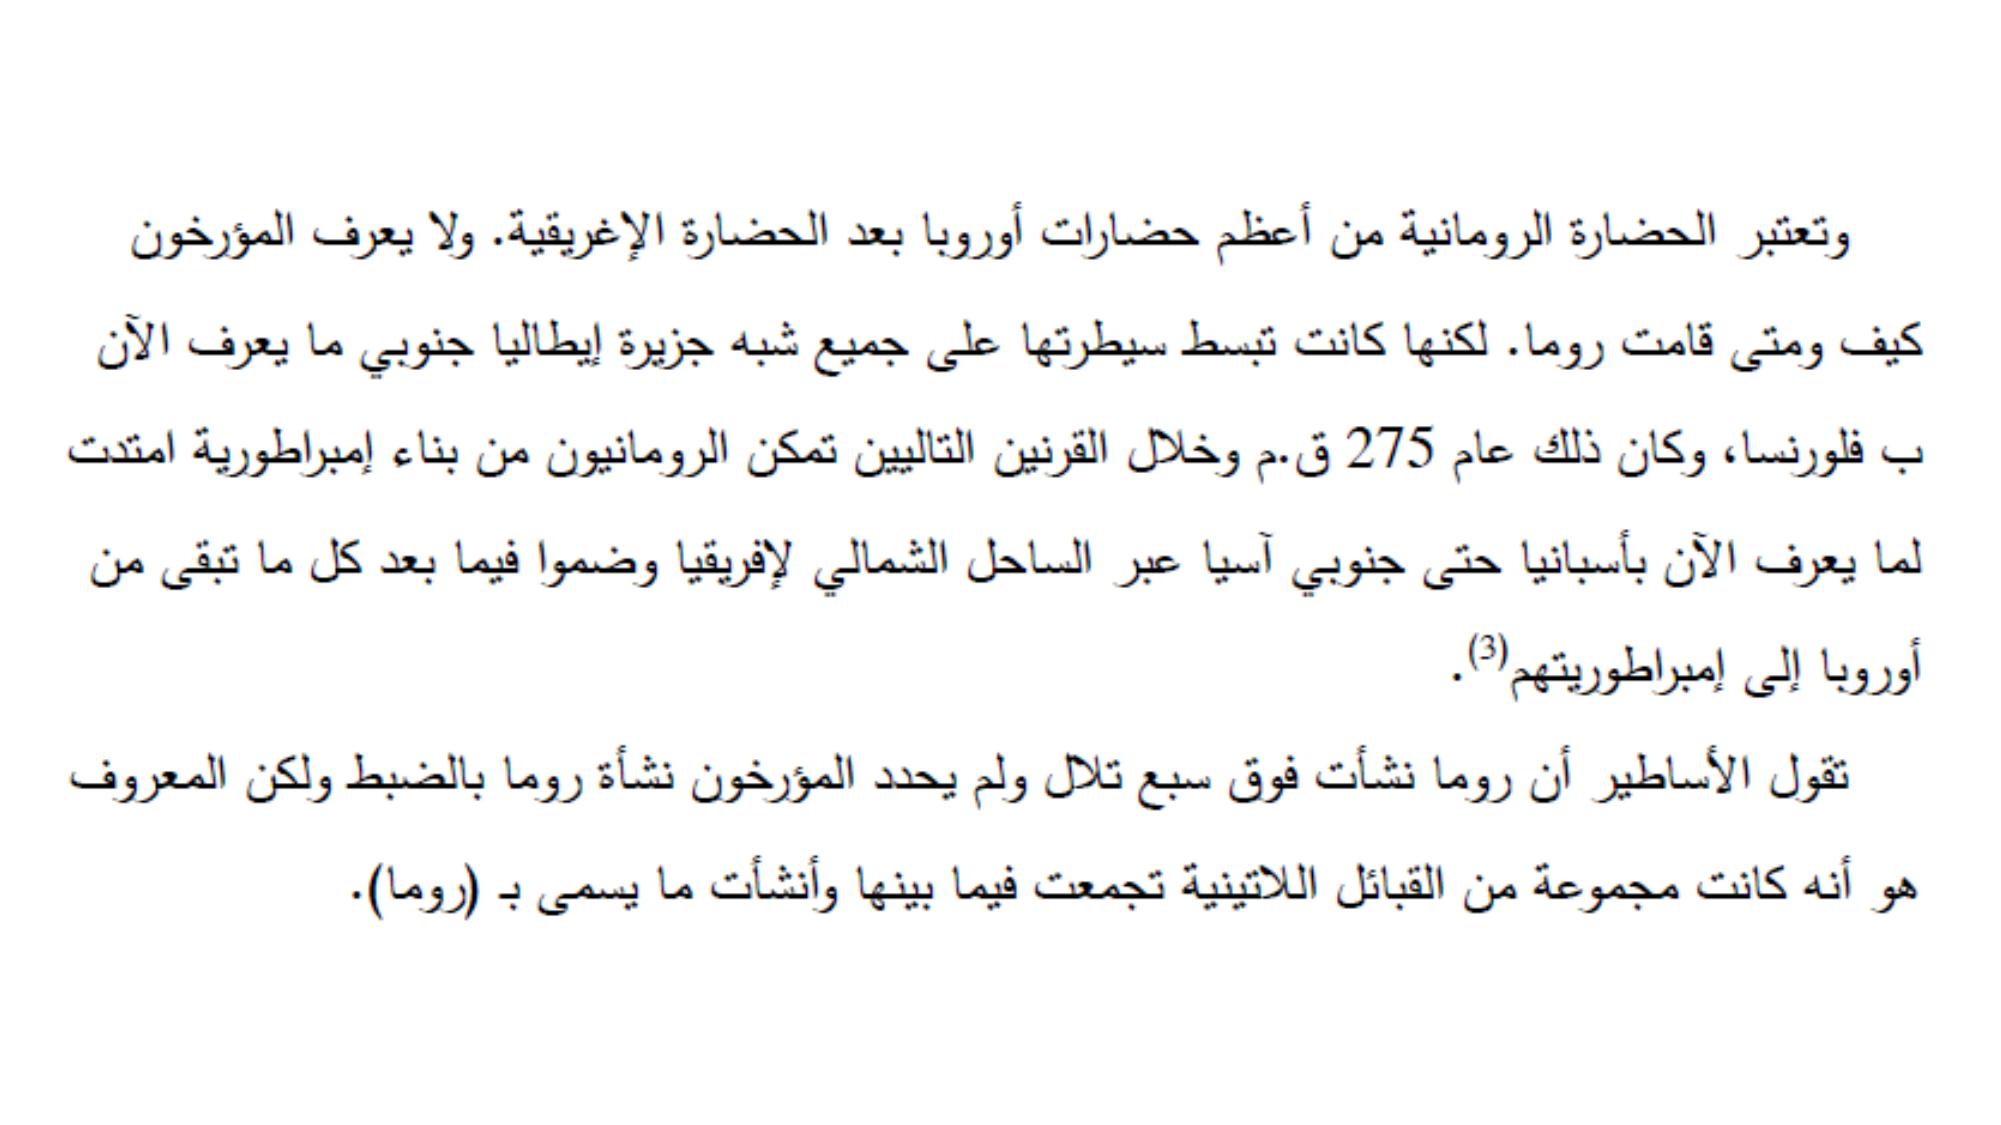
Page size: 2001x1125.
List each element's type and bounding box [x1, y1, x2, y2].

picture [46, 176, 1954, 949]
